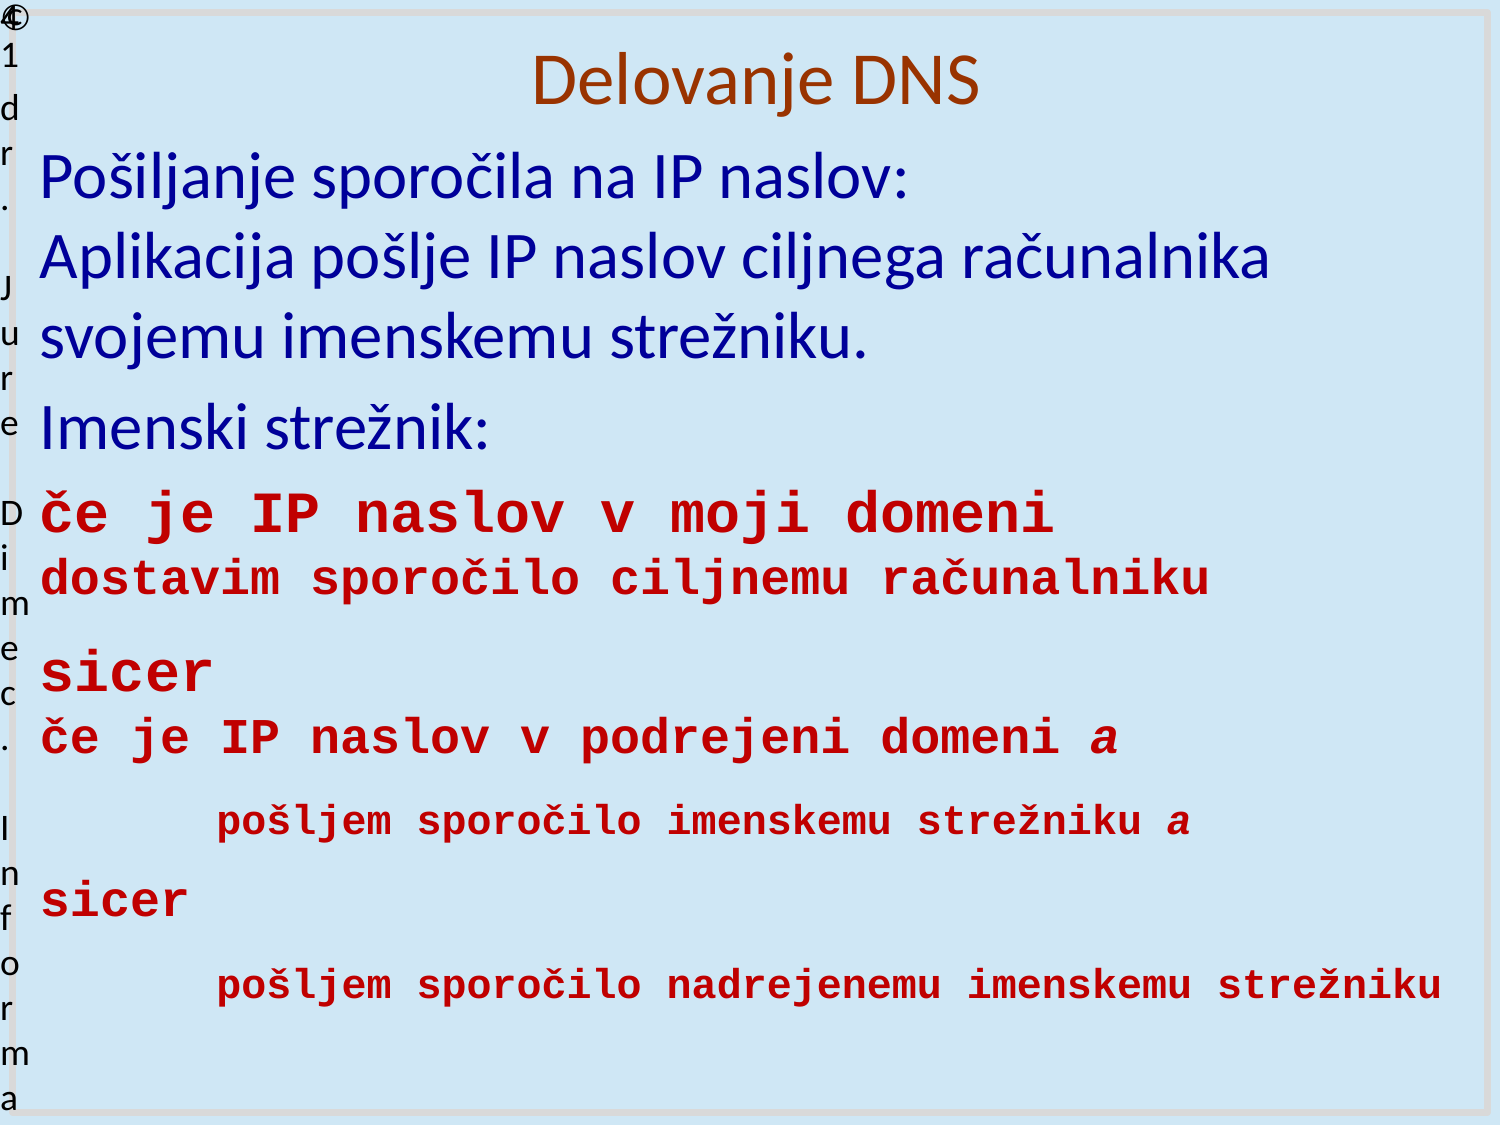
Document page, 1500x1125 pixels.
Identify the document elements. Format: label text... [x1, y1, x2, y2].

title Delovanje DNS [37, 37, 1475, 113]
list Imenski strežnik: če je IP naslov v moji domeni dostavim sporočilo ciljnemu računalniku sicer če je IP naslov v podrejeni domeni a pošljem sporočilo imenskemu strežniku a sicer pošljem sporočilo nadrejenemu imenskemu strežniku [24, 375, 1500, 1050]
text_box Pošiljanje sporočila na IP naslov: Aplikacija pošlje IP naslov ciljnega računalnika svojemu imenskemu strežniku. [24, 124, 1463, 380]
